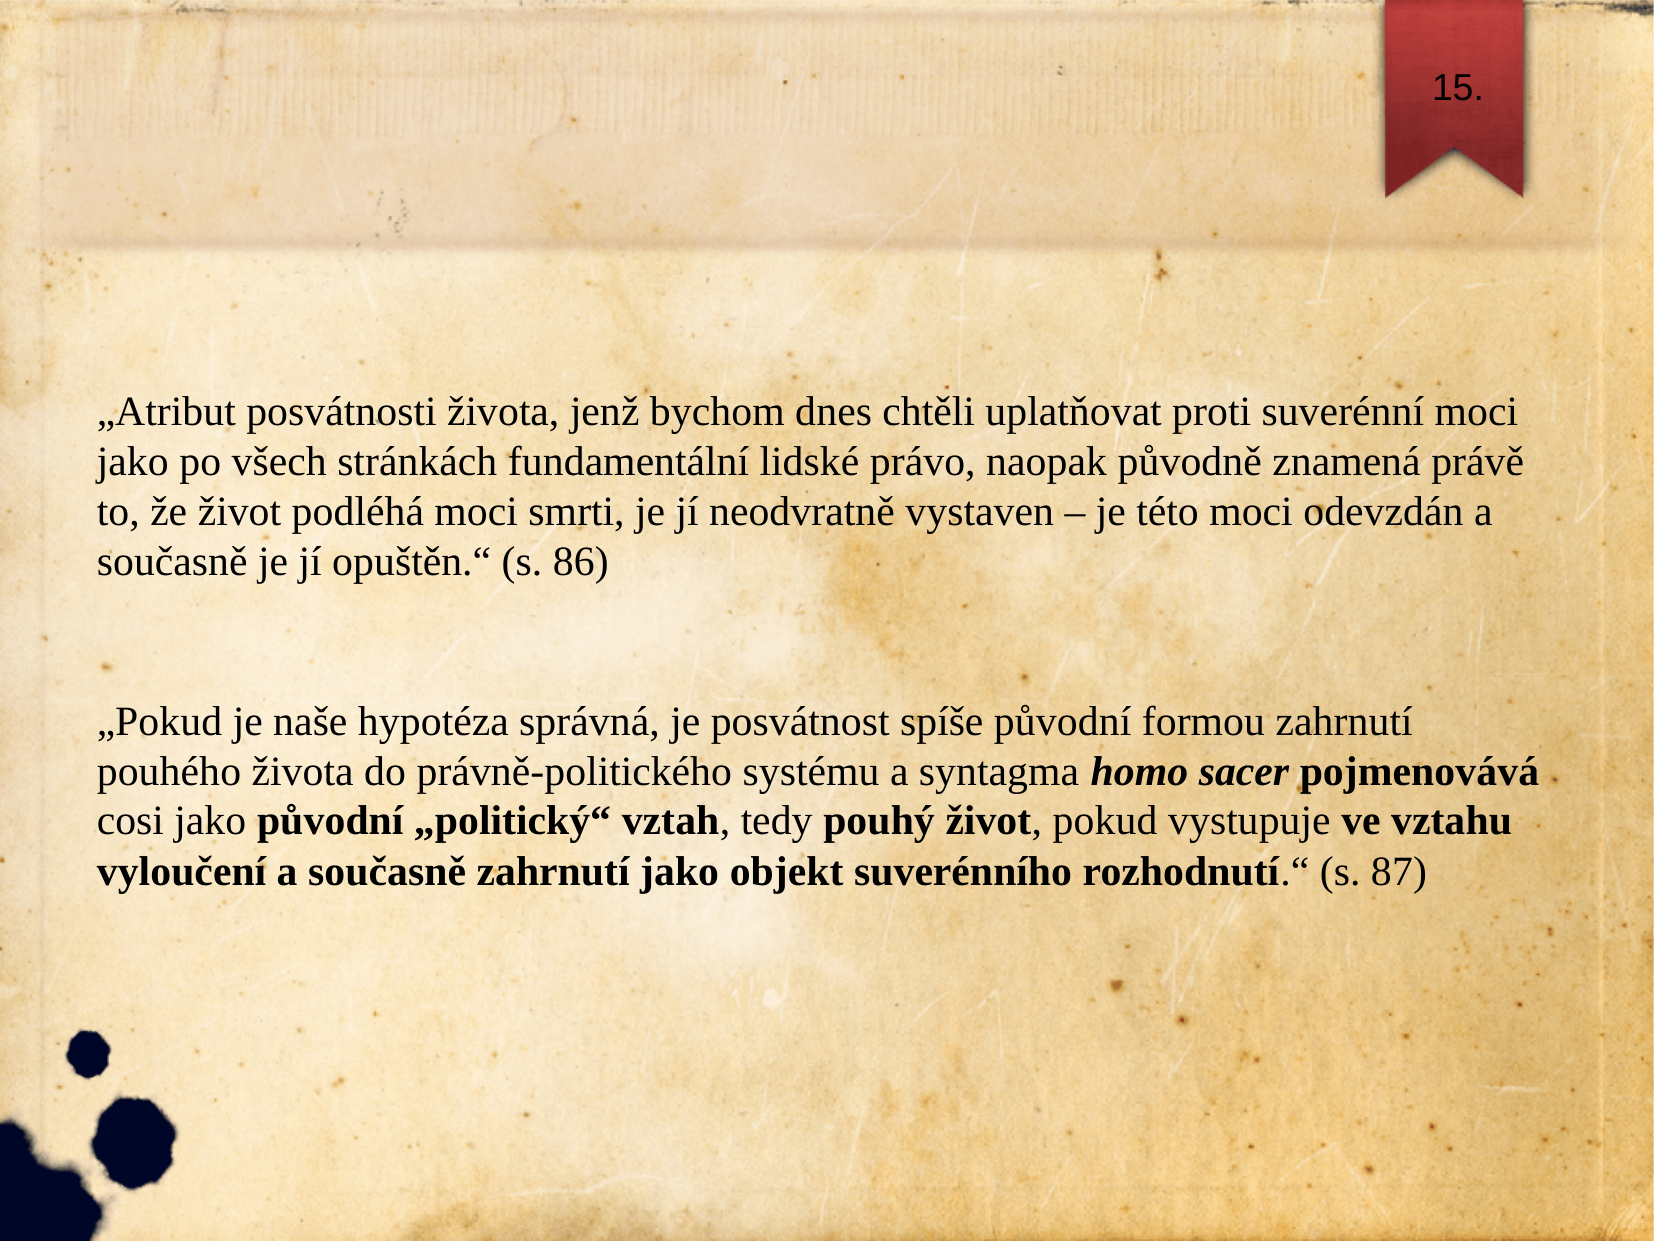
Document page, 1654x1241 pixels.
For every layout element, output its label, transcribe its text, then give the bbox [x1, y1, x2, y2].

text_box 15. [1417, 59, 1506, 116]
list „Atribut posvátnosti života, jenž bychom dnes chtěli uplatňovat proti suverénní moci jako po všech stránkách fundamentální lidské právo, naopak původně znamená právě to, že život podléhá moci smrti, je jí neodvratně vystaven – je této moci odevzdán a současně je jí opuštěn.“ (s. 86) „Pokud je naše hypotéza správná, je posvátnost spíše původní formou zahrnutí pouhého života do právně-politického systému a syntagma homo sacer pojmenovává cosi jako původní „politický“ vztah, tedy pouhý život, pokud vystupuje ve vztahu vyloučení a současně zahrnutí jako objekt suverénního rozhodnutí.“ (s. 87) [96, 383, 1552, 1157]
